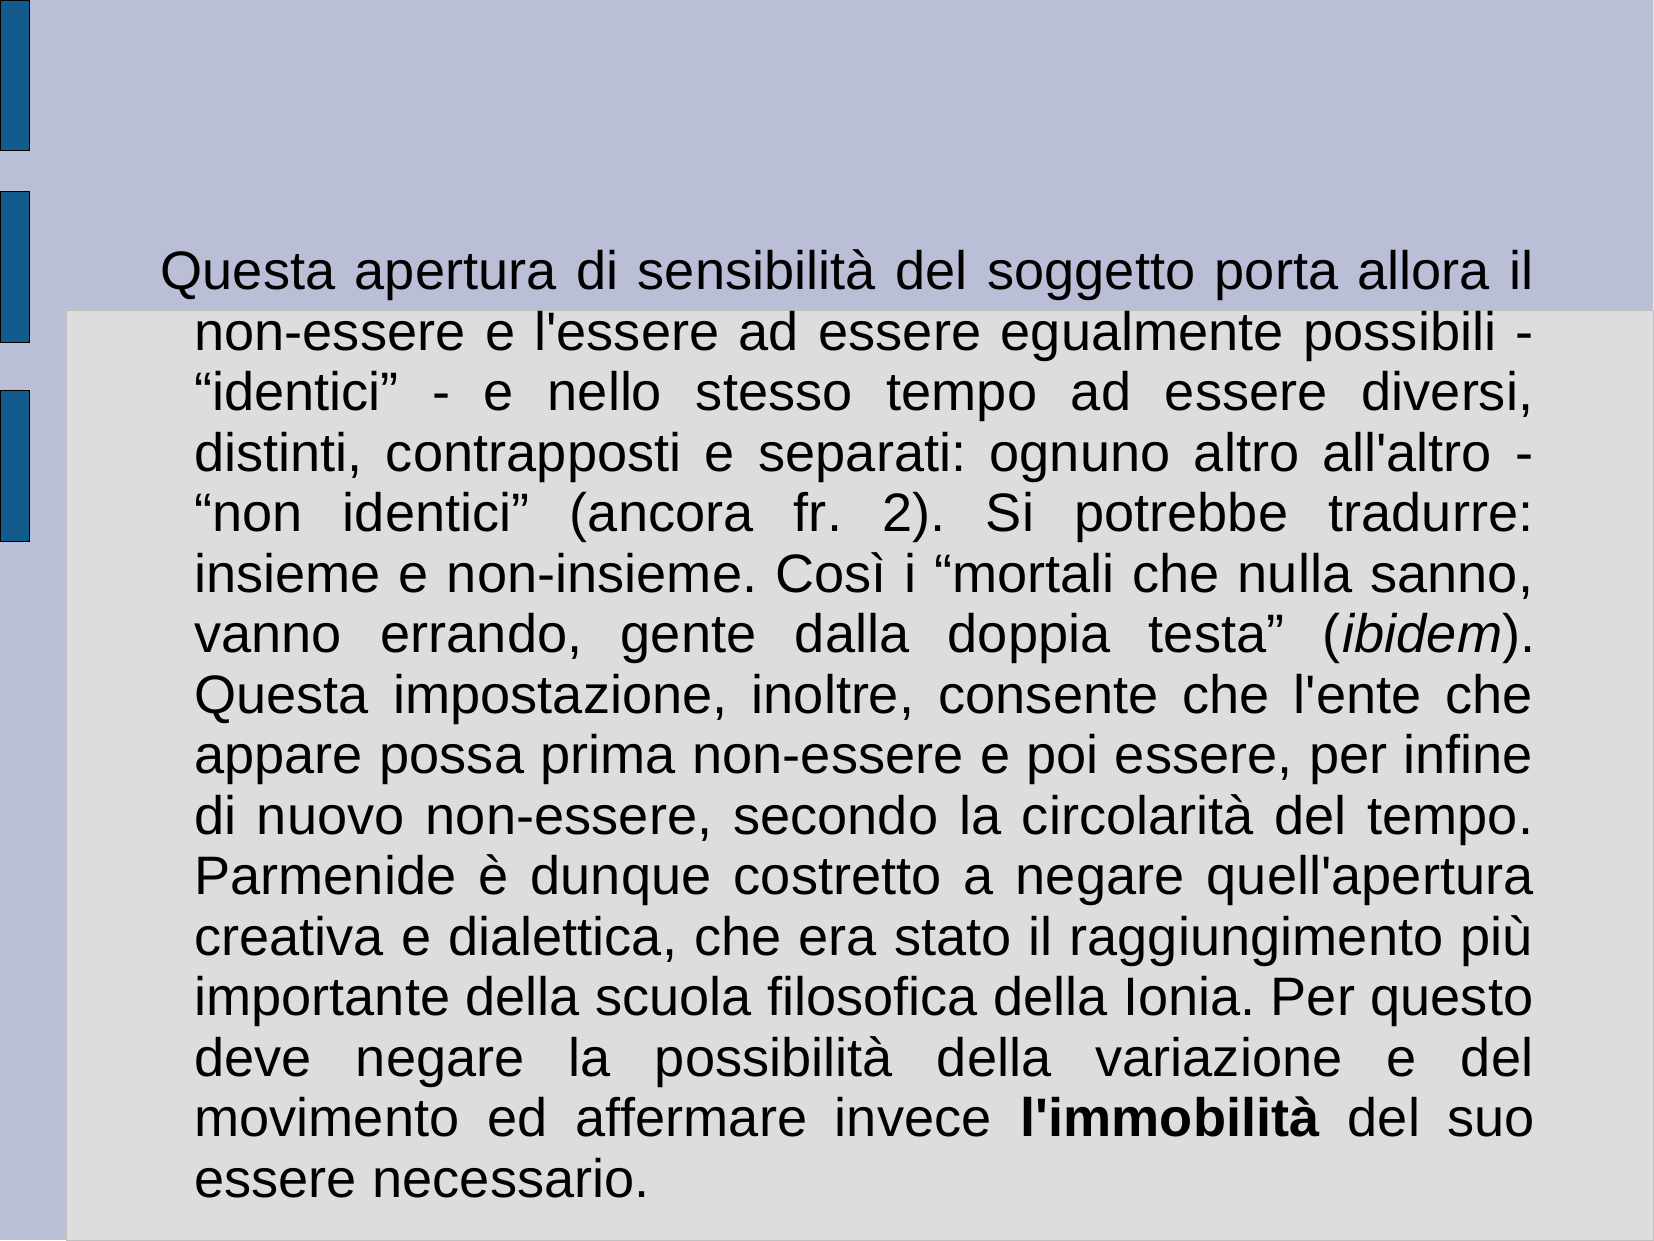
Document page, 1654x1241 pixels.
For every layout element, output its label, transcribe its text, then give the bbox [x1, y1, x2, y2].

list Questa apertura di sensibilità del soggetto porta allora il non-essere e l'essere ad essere egualmente possibili - “identici” - e nello stesso tempo ad essere diversi, distinti, contrapposti e separati: ognuno altro all'altro - “non identici” (ancora fr. 2). Si potrebbe tradurre: insieme e non-insieme. Così i “mortali che nulla sanno, vanno errando, gente dalla doppia testa” (ibidem). Questa impostazione, inoltre, consente che l'ente che appare possa prima non-essere e poi essere, per infine di nuovo non-essere, secondo la circolarità del tempo. Parmenide è dunque costretto a negare quell'apertura creativa e dialettica, che era stato il raggiungimento più importante della scuola filosofica della Ionia. Per questo deve negare la possibilità della variazione e del movimento ed affermare invece l'immobilità del suo essere necessario. [123, 240, 1536, 1211]
title [121, 91, 1534, 299]
